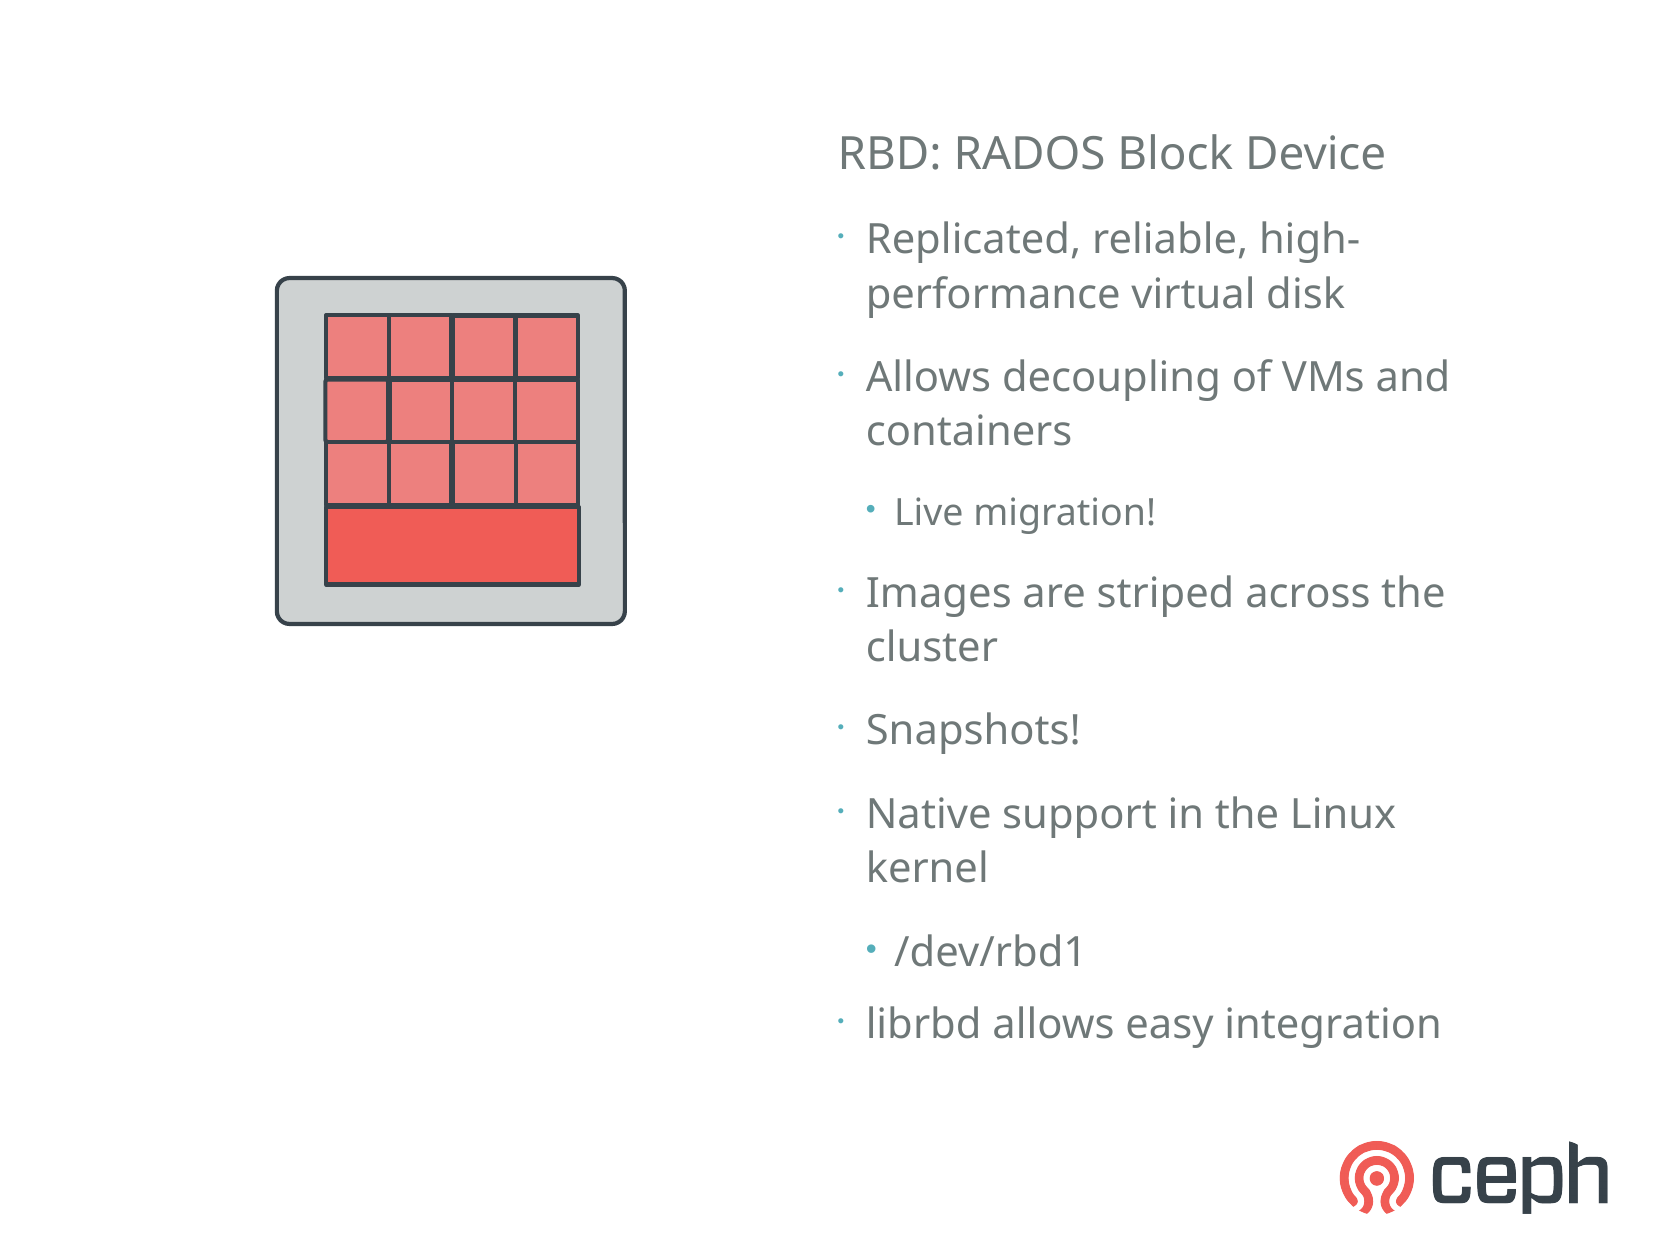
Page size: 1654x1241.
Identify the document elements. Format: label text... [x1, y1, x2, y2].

list RBD: RADOS Block Device Replicated, reliable, high-performance virtual disk Allows decoupling of VMs and containers Live migration! Images are striped across the cluster Snapshots! Native support in the Linux kernel /dev/rbd1 librbd allows easy integration [822, 106, 1484, 1138]
picture [1293, 1095, 1654, 1241]
text_box [276, 278, 625, 624]
